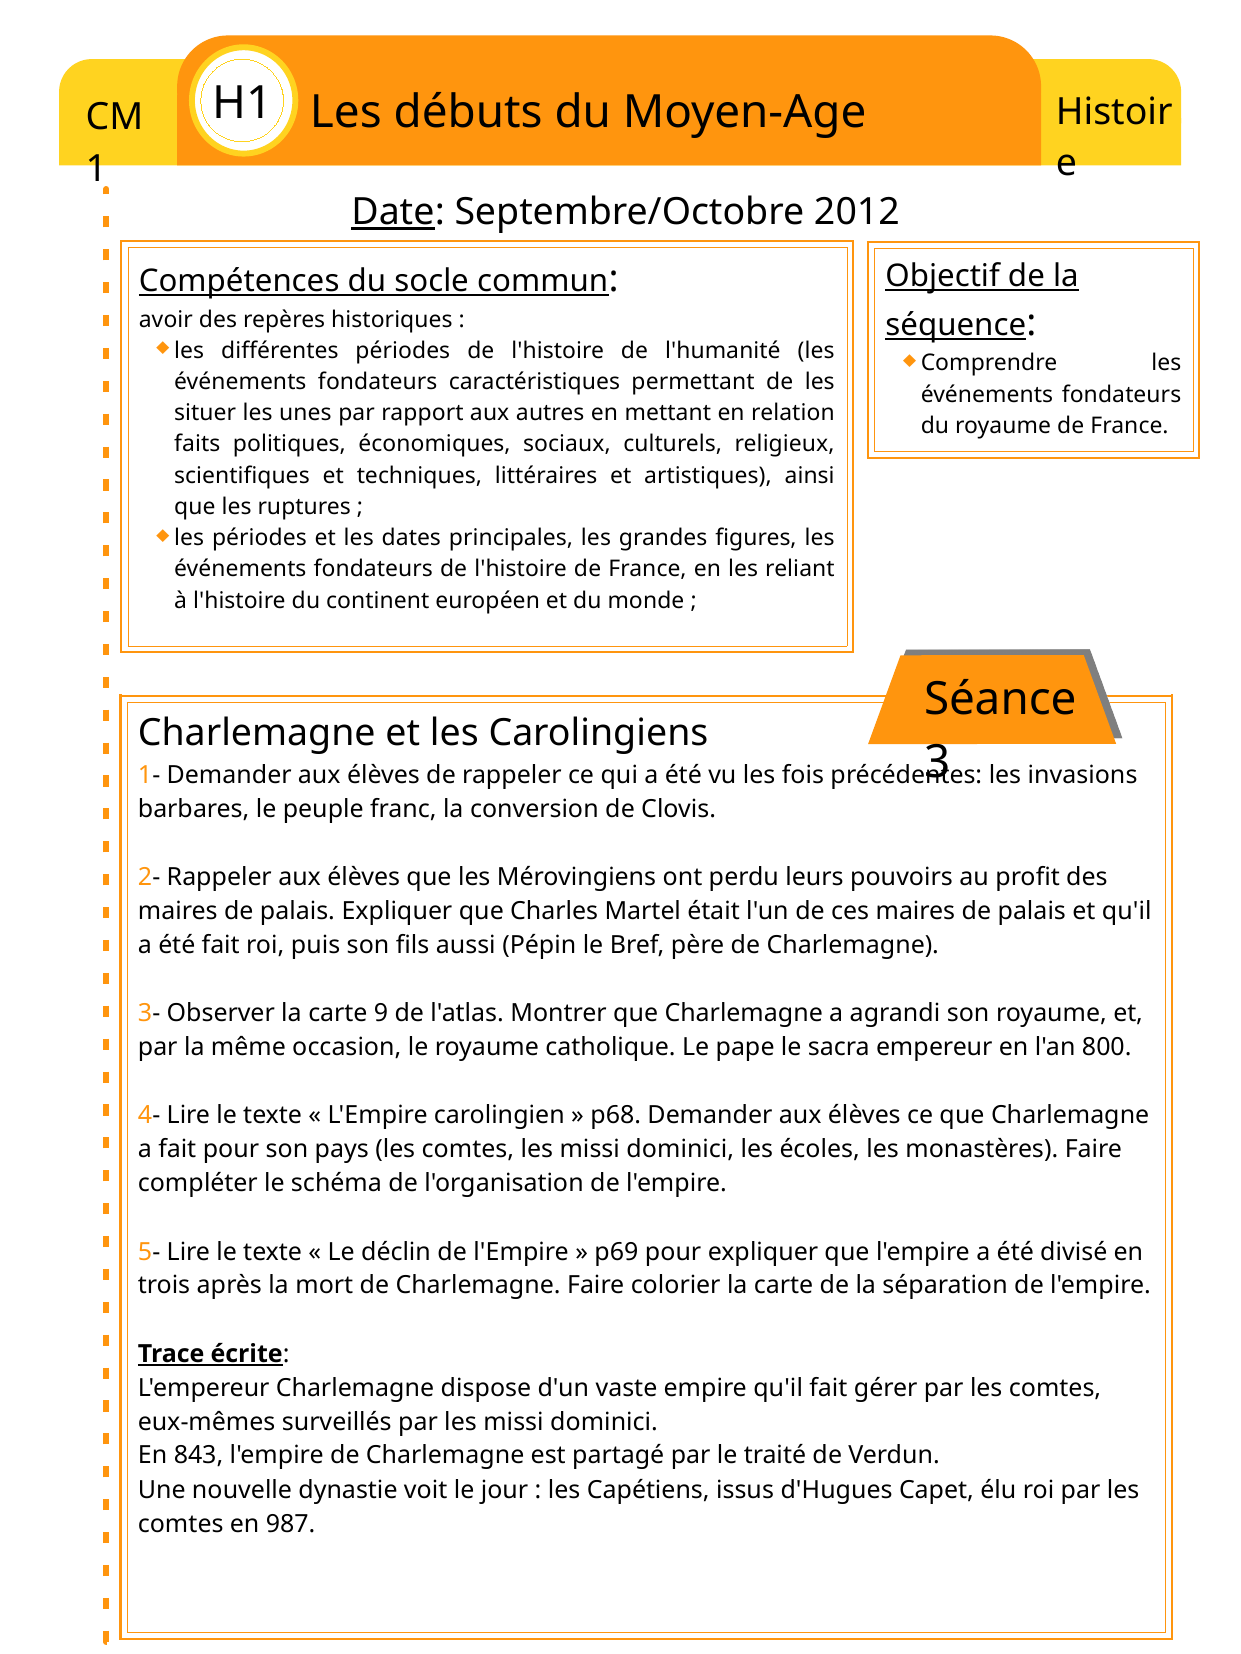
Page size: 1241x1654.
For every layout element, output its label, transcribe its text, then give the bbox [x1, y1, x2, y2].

table_header Compétences du socle commun: avoir des repères historiques : les différentes périodes de l'histoire de l'humanité (les événements fondateurs caractéristiques permettant de les situer les unes par rapport aux autres en mettant en relation faits politiques, économiques, sociaux, culturels, religieux, scientifiques et techniques, littéraires et artistiques), ainsi que les ruptures ; les périodes et les dates principales, les grandes figures, les événements fondateurs de l'histoire de France, en les reliant à l'histoire du continent européen et du monde ; [124, 244, 850, 650]
table_header Objectif de la séquence: Comprendre les événements fondateurs du royaume de France. [871, 245, 1196, 455]
table_header Charlemagne et les Carolingiens 1- Demander aux élèves de rappeler ce qui a été vu les fois précédentes: les invasions barbares, le peuple franc, la conversion de Clovis. 2- Rappeler aux élèves que les Mérovingiens ont perdu leurs pouvoirs au profit des maires de palais. Expliquer que Charles Martel était l'un de ces maires de palais et qu'il a été fait roi, puis son fils aussi (Pépin le Bref, père de Charlemagne). 3- Observer la carte 9 de l'atlas. Montrer que Charlemagne a agrandi son royaume, et, par la même occasion, le royaume catholique. Le pape le sacra empereur en l'an 800. 4- Lire le texte « L'Empire carolingien » p68. Demander aux élèves ce que Charlemagne a fait pour son pays (les comtes, les missi dominici, les écoles, les monastères). Faire compléter le schéma de l'organisation de l'empire. 5- Lire le texte « Le déclin de l'Empire » p69 pour expliquer que l'empire a été divisé en trois après la mort de Charlemagne. Faire colorier la carte de la séparation de l'empire. Trace écrite: L'empereur Charlemagne dispose d'un vaste empire qu'il fait gérer par les comtes, eux-mêmes surveillés par les missi dominici. En 843, l'empire de Charlemagne est partagé par le traité de Verdun. Une nouvelle dynastie voit le jour : les Capétiens, issus d'Hugues Capet, élu roi par les comtes en 987. [128, 703, 1165, 1632]
text_box H1 [200, 59, 284, 142]
text_box Date: Septembre/Octobre 2012 [259, 176, 993, 241]
text_box Histoire [1099, 76, 1192, 145]
text_box [868, 655, 1085, 745]
table_header Charlemagne et les Carolingiens 1- Demander aux élèves de rappeler ce qui a été vu les fois précédentes: les invasions barbares, le peuple franc, la conversion de Clovis. 2- Rappeler aux élèves que les Mérovingiens ont perdu leurs pouvoirs au profit des maires de palais. Expliquer que Charles Martel était l'un de ces maires de palais et qu'il a été fait roi, puis son fils aussi (Pépin le Bref, père de Charlemagne). 3- Observer la carte 9 de l'atlas. Montrer que Charlemagne a agrandi son royaume, et, par la même occasion, le royaume catholique. Le pape le sacra empereur en l'an 800. 4- Lire le texte « L'Empire carolingien » p68. Demander aux élèves ce que Charlemagne a fait pour son pays (les comtes, les missi dominici, les écoles, les monastères). Faire compléter le schéma de l'organisation de l'empire. 5- Lire le texte « Le déclin de l'Empire » p69 pour expliquer que l'empire a été divisé en trois après la mort de Charlemagne. Faire colorier la carte de la séparation de l'empire. Trace écrite: L'empereur Charlemagne dispose d'un vaste empire qu'il fait gérer par les comtes, eux-mêmes surveillés par les missi dominici. En 843, l'empire de Charlemagne est partagé par le traité de Verdun. Une nouvelle dynastie voit le jour : les Capétiens, issus d'Hugues Capet, élu roi par les comtes en 987. [123, 698, 1169, 1636]
text_box CM1 [70, 82, 175, 151]
text_box Séance 3 [909, 658, 1099, 756]
text_box [1099, 696, 1117, 744]
text_box [59, 35, 1178, 166]
text_box Les débuts du Moyen-Age [295, 70, 1099, 177]
text_box [1099, 145, 1182, 166]
